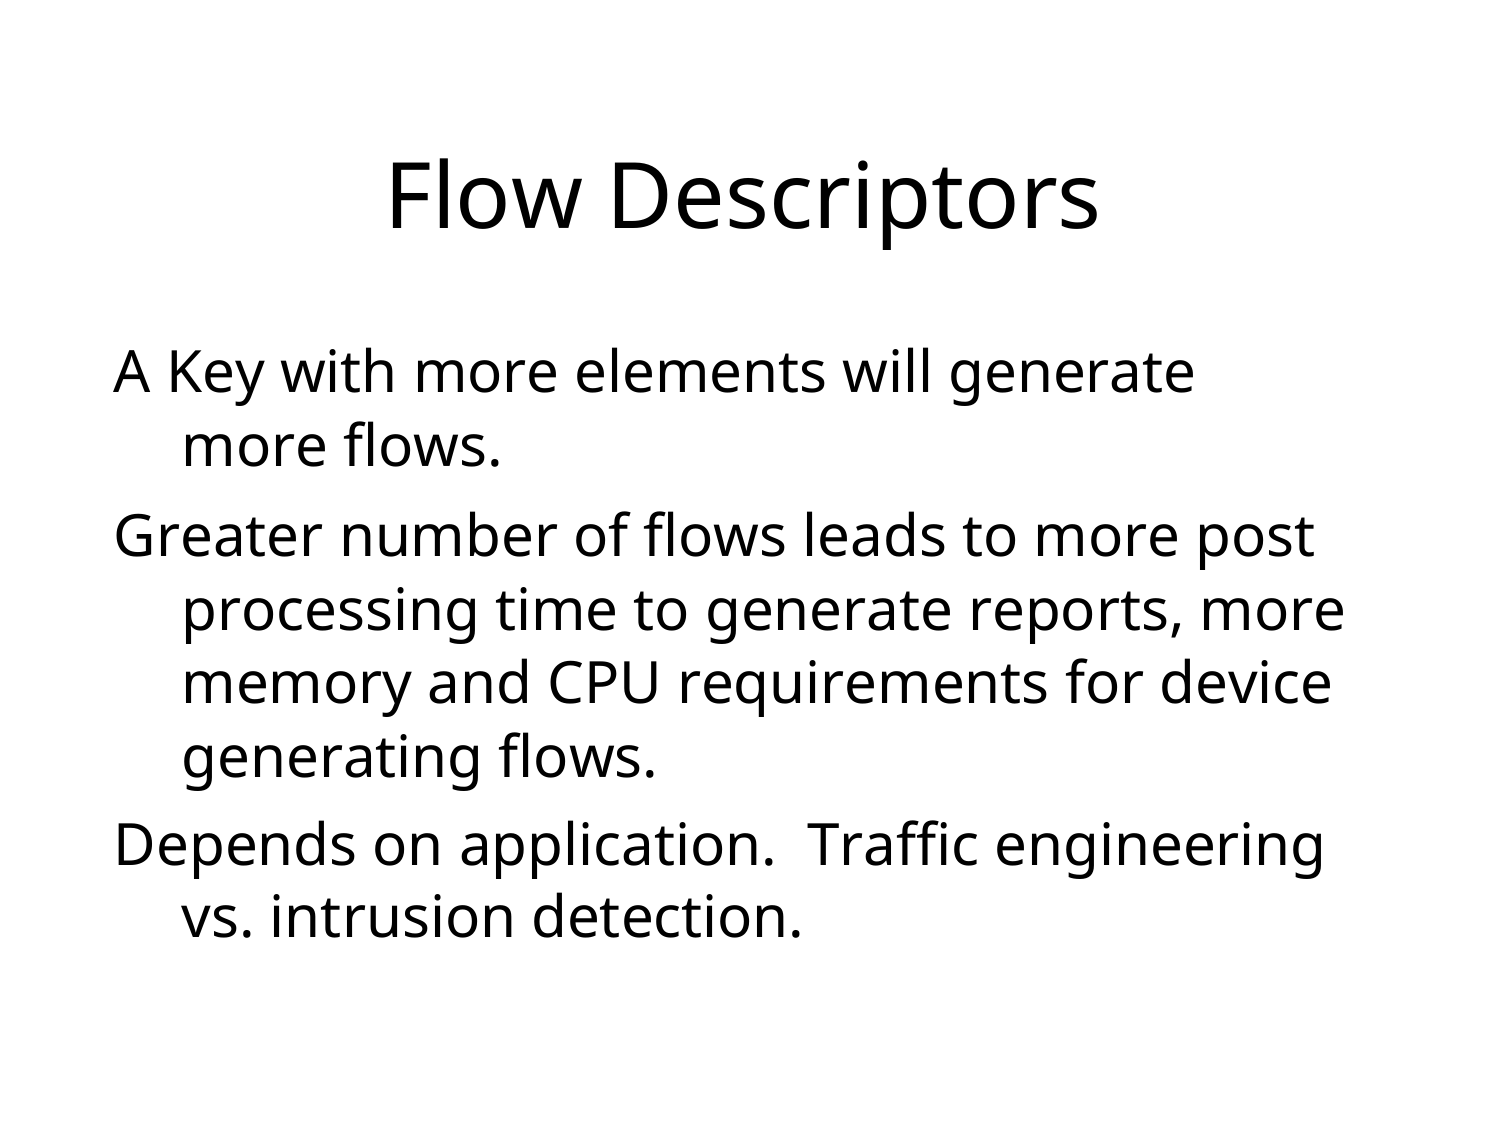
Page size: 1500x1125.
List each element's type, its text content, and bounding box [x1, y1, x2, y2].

list A Key with more elements will generate more flows. Greater number of flows leads to more post processing time to generate reports, more memory and CPU requirements for device generating flows. Depends on application. Traffic engineering vs. intrusion detection. [99, 324, 1388, 1125]
title Flow Descriptors [112, 62, 1388, 324]
